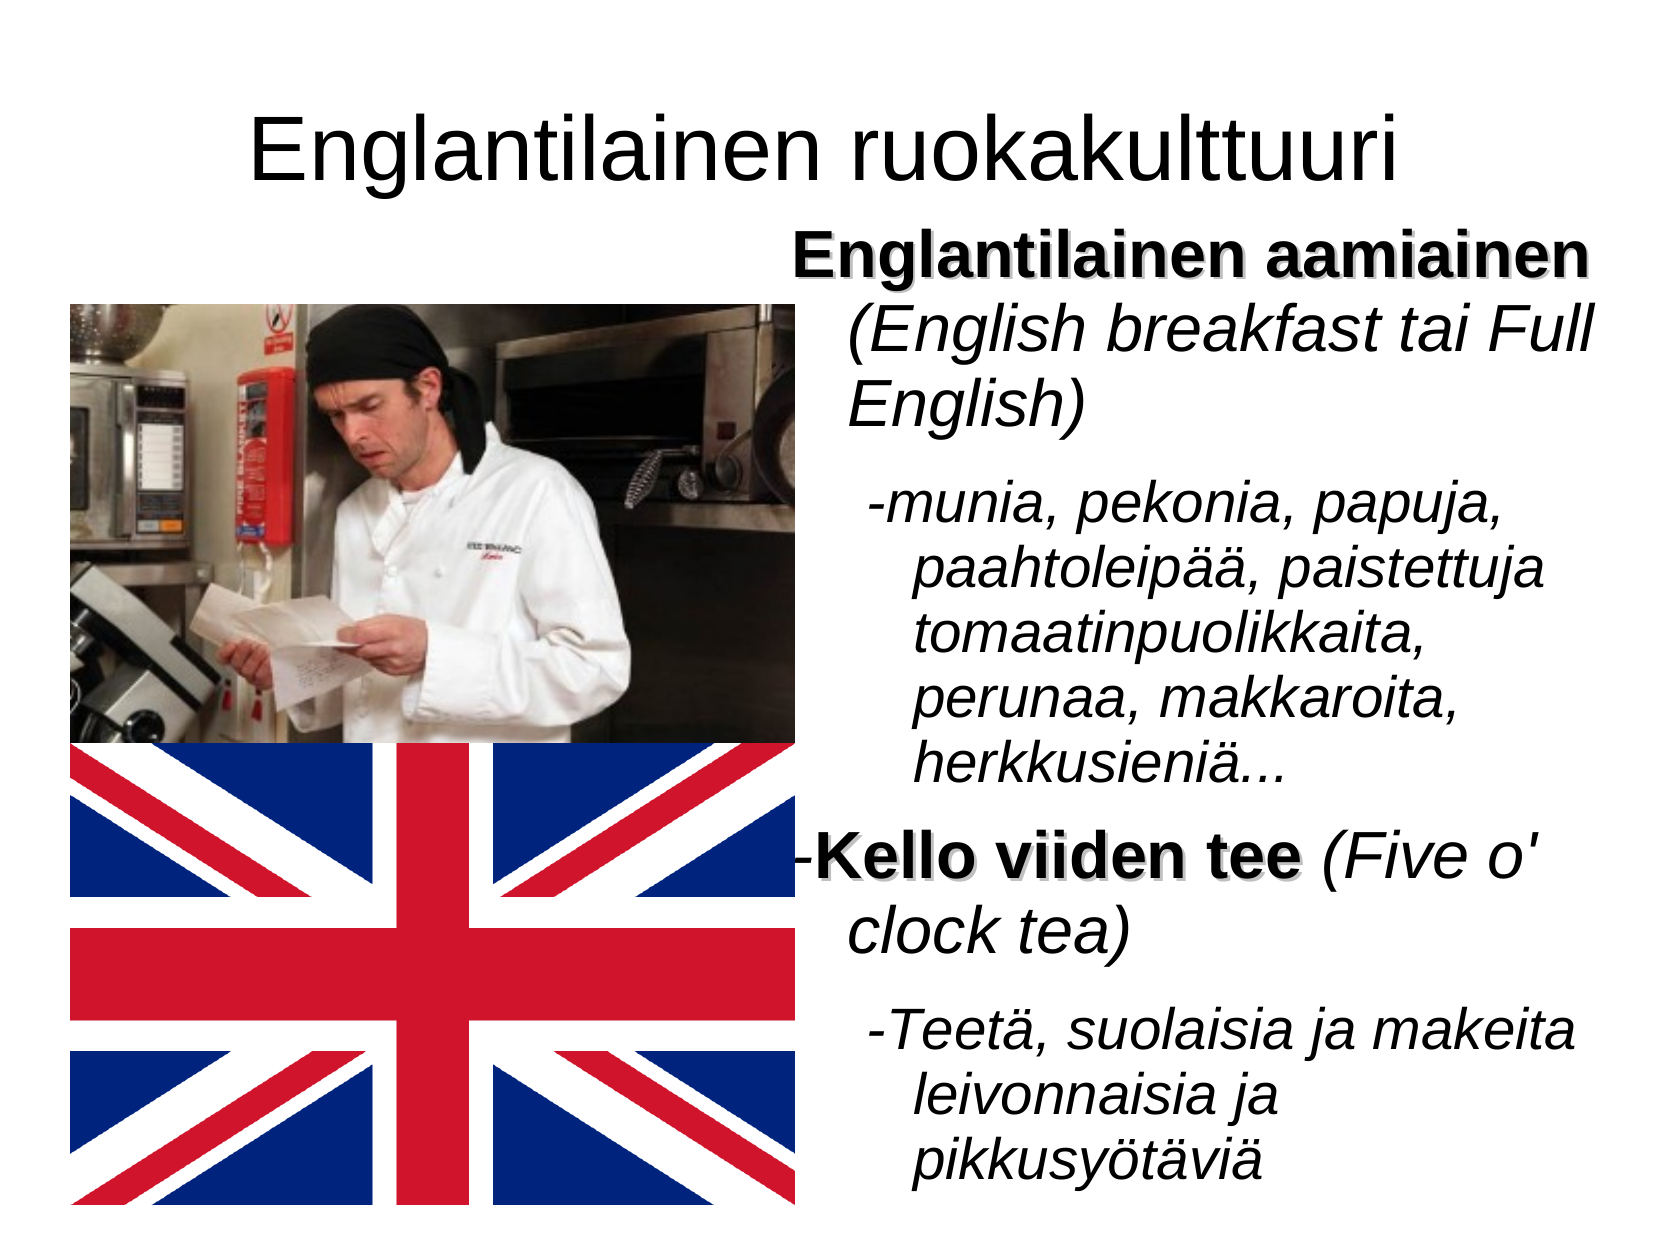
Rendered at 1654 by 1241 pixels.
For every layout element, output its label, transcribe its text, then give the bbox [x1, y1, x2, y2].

picture [70, 304, 795, 1205]
list Englantilainen aamiainen (English breakfast tai Full English) -munia, pekonia, papuja, paahtoleipää, paistettuja tomaatinpuolikkaita, perunaa, makkaroita, herkkusieniä... -Kello viiden tee (Five o' clock tea) -Teetä, suolaisia ja makeita leivonnaisia ja pikkusyötäviä [791, 213, 1630, 1193]
title Englantilainen ruokakulttuuri [82, 47, 1567, 253]
